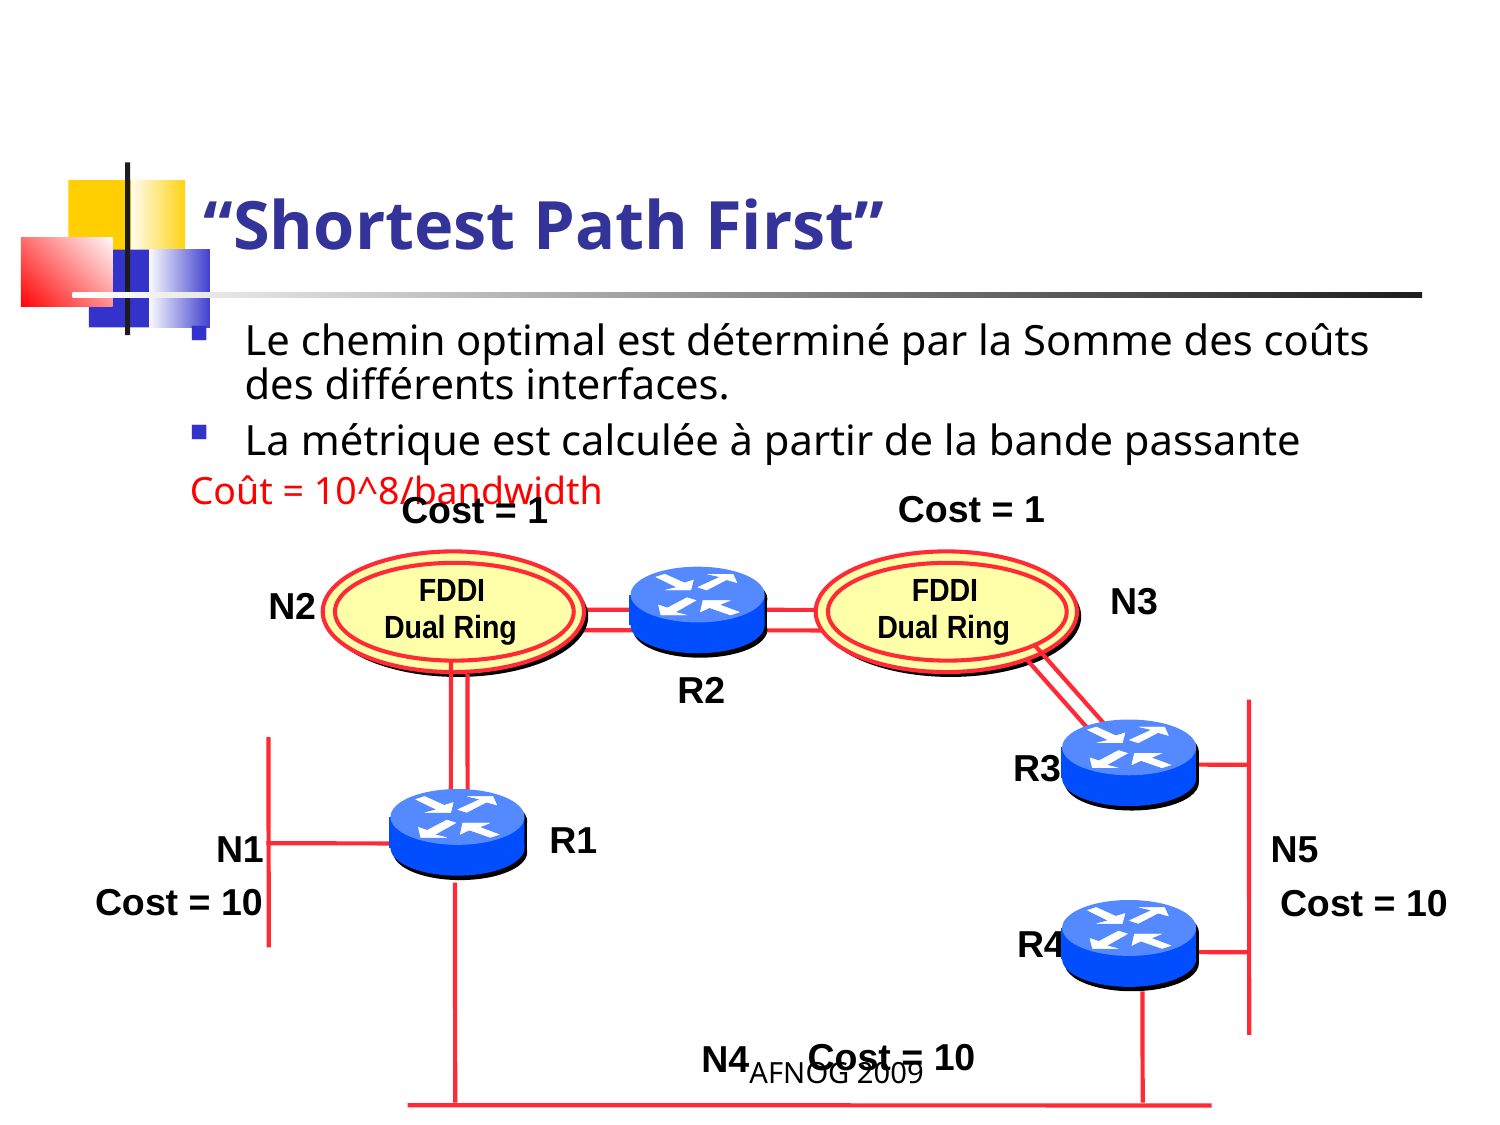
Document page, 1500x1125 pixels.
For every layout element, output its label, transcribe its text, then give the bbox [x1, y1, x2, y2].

picture [1056, 895, 1209, 1002]
text_box R3 [998, 740, 1056, 798]
text_box Cost = 10 [792, 1030, 991, 1087]
text_box Cost = 1 [386, 482, 564, 539]
text_box N1 [201, 821, 266, 874]
text_box N5 [1255, 821, 1334, 879]
text_box N1 [271, 846, 279, 879]
text_box N3 [1095, 573, 1174, 630]
title “Shortest Path First” [188, 35, 1468, 276]
picture [385, 784, 537, 891]
picture [1056, 715, 1209, 821]
text_box Cost = 10 [1265, 875, 1463, 932]
text_box N2 [253, 578, 332, 635]
picture [807, 544, 1094, 691]
text_box R2 [662, 668, 741, 719]
picture [314, 544, 601, 691]
text_box R1 [537, 812, 613, 870]
text_box Cost = 10 [79, 874, 278, 932]
text_box R4 [1048, 938, 1055, 948]
list Le chemin optimal est déterminé par la Somme des coûts des différents interfaces. La métrique est calculée à partir de la bande passante Coût = 10^8/bandwidth [174, 312, 1450, 509]
text_box R4 [1002, 916, 1056, 974]
text_box Cost = 1 [882, 481, 1060, 539]
text_box N1 [271, 821, 279, 840]
picture [625, 562, 777, 668]
text_box N4 [686, 1031, 765, 1089]
